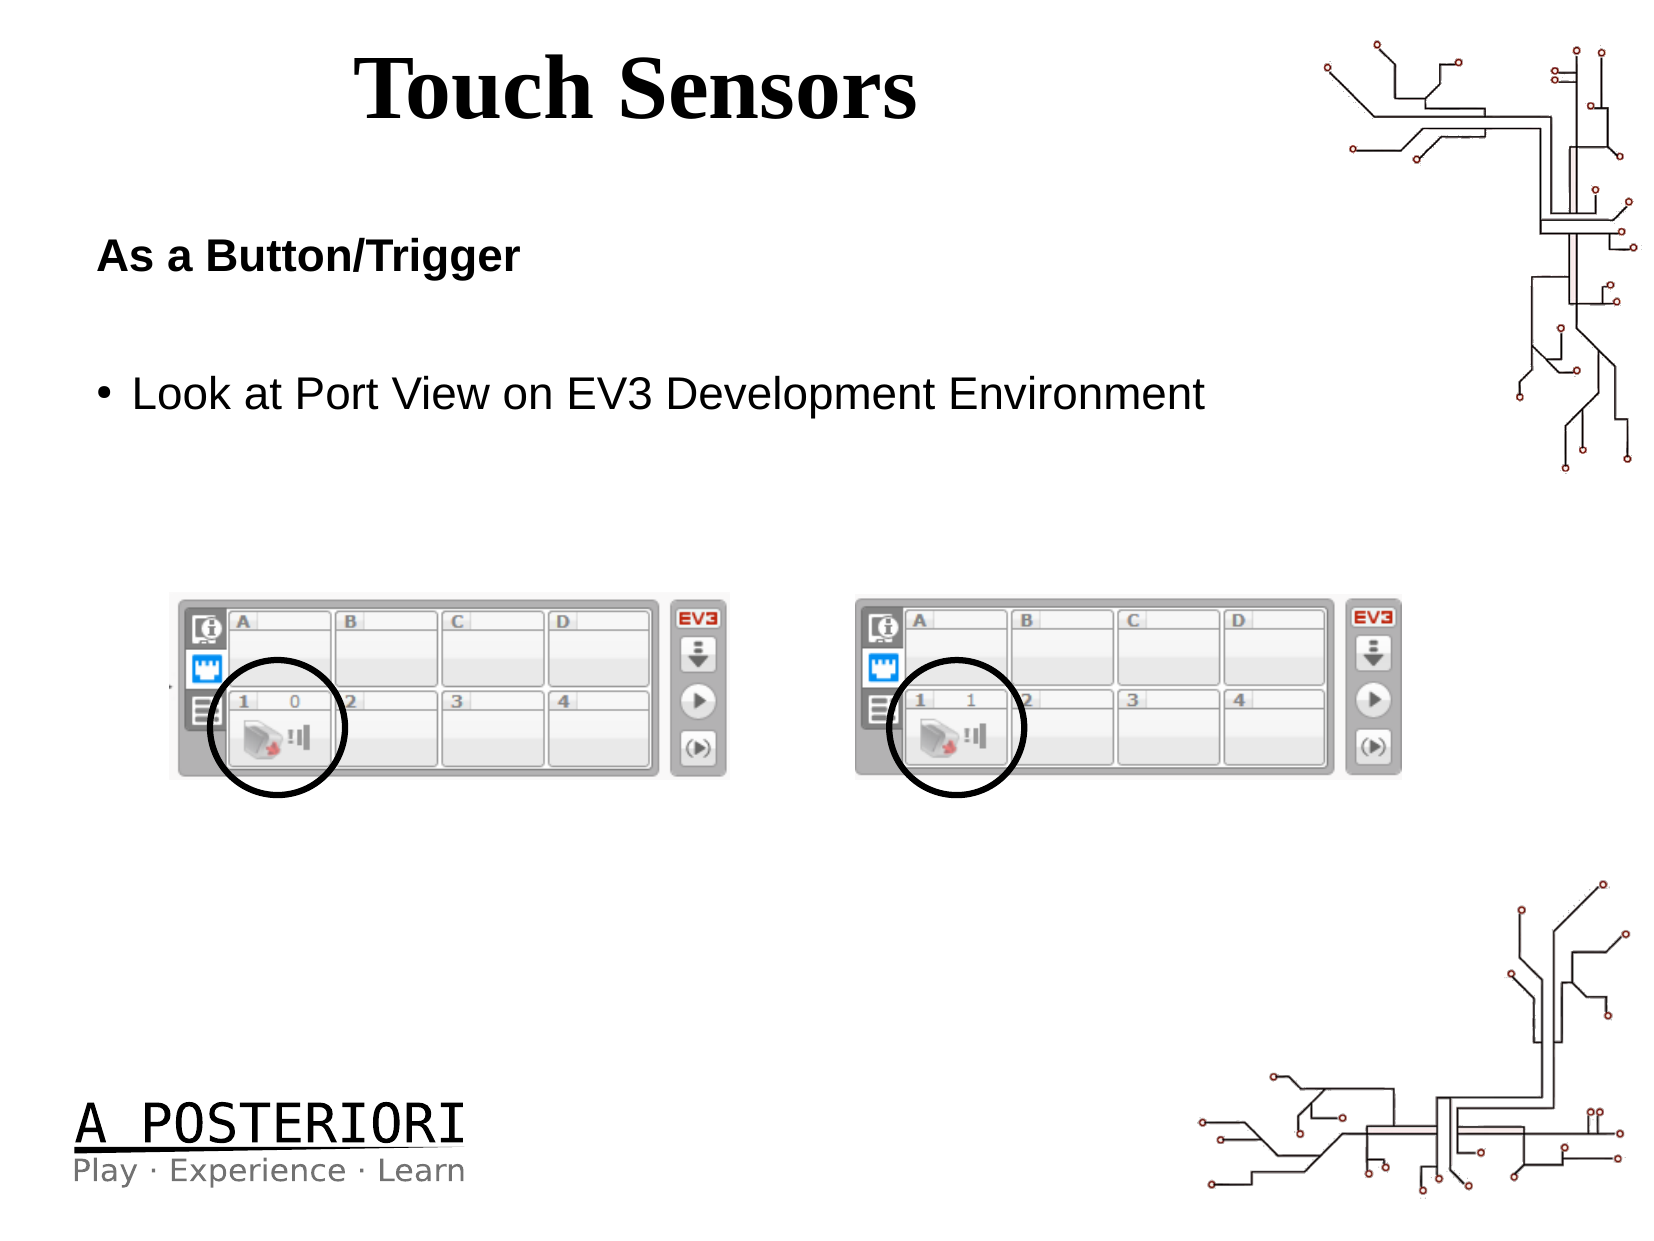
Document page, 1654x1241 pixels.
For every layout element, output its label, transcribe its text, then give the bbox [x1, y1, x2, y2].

picture [1305, 35, 1643, 496]
picture [1175, 862, 1636, 1201]
picture [855, 594, 1402, 781]
text_box As a Button/Trigger Look at Port View on EV3 Development Environment [81, 222, 1261, 1036]
picture [214, 664, 341, 781]
title Touch Sensors [11, 0, 1261, 190]
picture [169, 592, 730, 781]
picture [73, 1101, 466, 1189]
picture [893, 664, 1021, 781]
